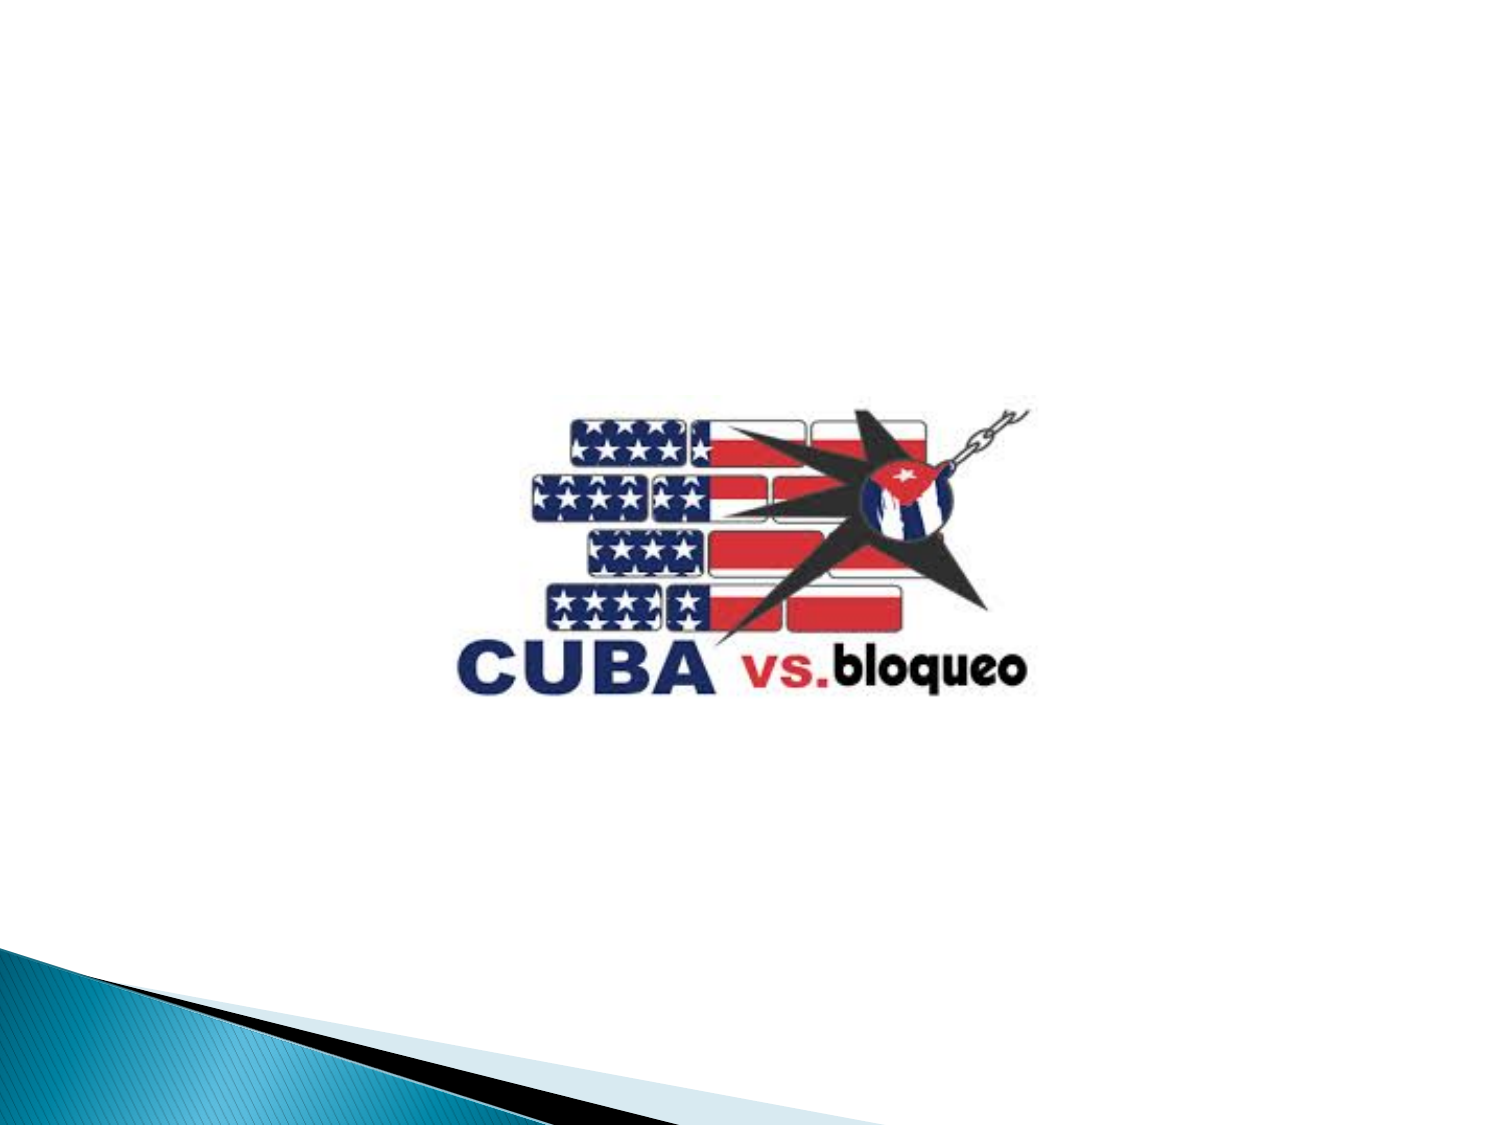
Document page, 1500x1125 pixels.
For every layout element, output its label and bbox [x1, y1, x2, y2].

picture [420, 395, 1080, 730]
picture [0, 947, 559, 1125]
